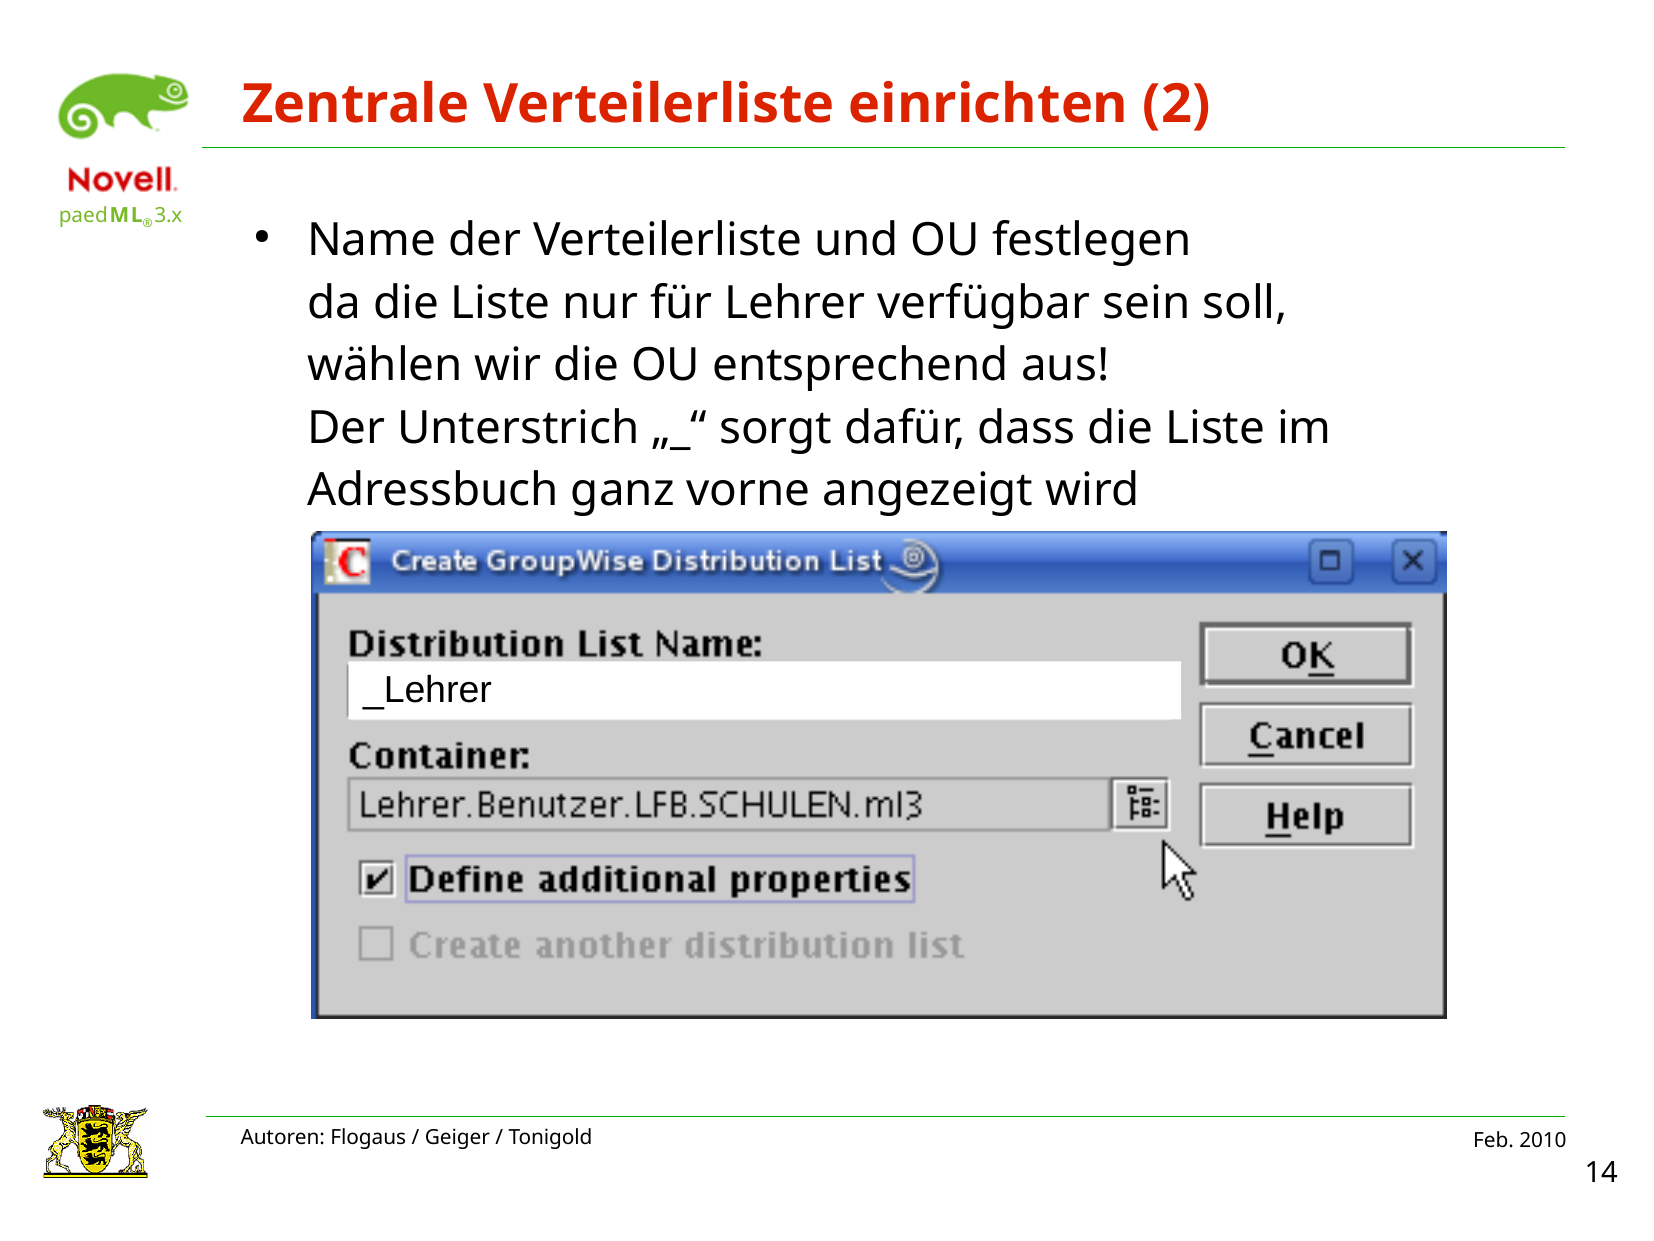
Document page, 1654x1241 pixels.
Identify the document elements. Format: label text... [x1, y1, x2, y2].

list Name der Verteilerliste und OU festlegen da die Liste nur für Lehrer verfügbar sein soll, wählen wir die OU entsprechend aus! Der Unterstrich „_“ sorgt dafür, dass die Liste im Adressbuch ganz vorne angezeigt wird [236, 206, 1565, 1064]
title Zentrale Verteilerliste einrichten (2) [242, 67, 1577, 136]
picture [41, 1104, 148, 1180]
picture [44, 56, 202, 214]
text_box _Lehrer [348, 661, 1182, 720]
picture [311, 531, 1447, 1019]
